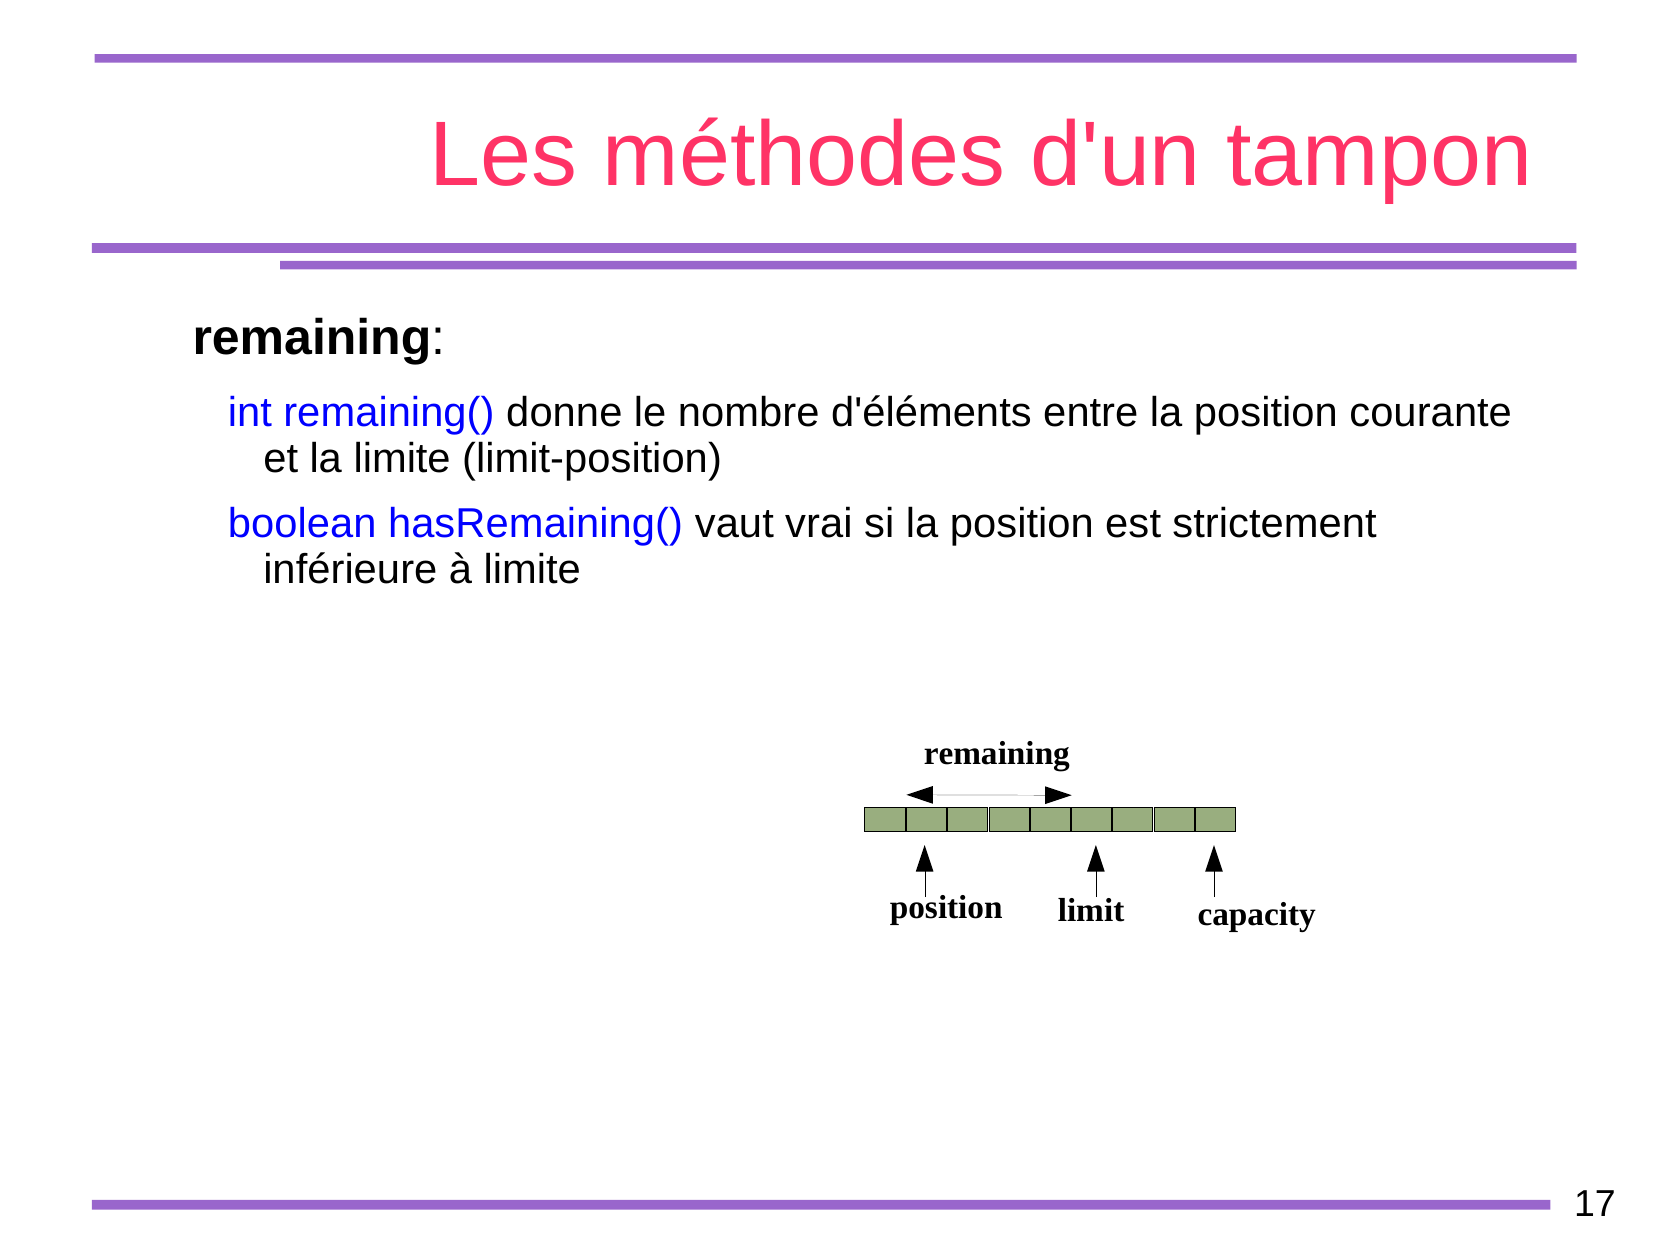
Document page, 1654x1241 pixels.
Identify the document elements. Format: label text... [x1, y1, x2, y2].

text_box remaining [923, 734, 1071, 786]
title Les méthodes d'un tampon [121, 49, 1534, 257]
text_box capacity [1197, 895, 1317, 947]
text_box [1154, 807, 1236, 832]
text_box position [889, 889, 1003, 940]
text_box [989, 807, 1153, 832]
text_box [864, 807, 988, 832]
list remaining: int remaining() donne le nombre d'éléments entre la position courante et la limite (limit-position) boolean hasRemaining() vaut vrai si la position est strictement inférieure à limite [121, 309, 1534, 1162]
text_box limit [1057, 891, 1125, 942]
